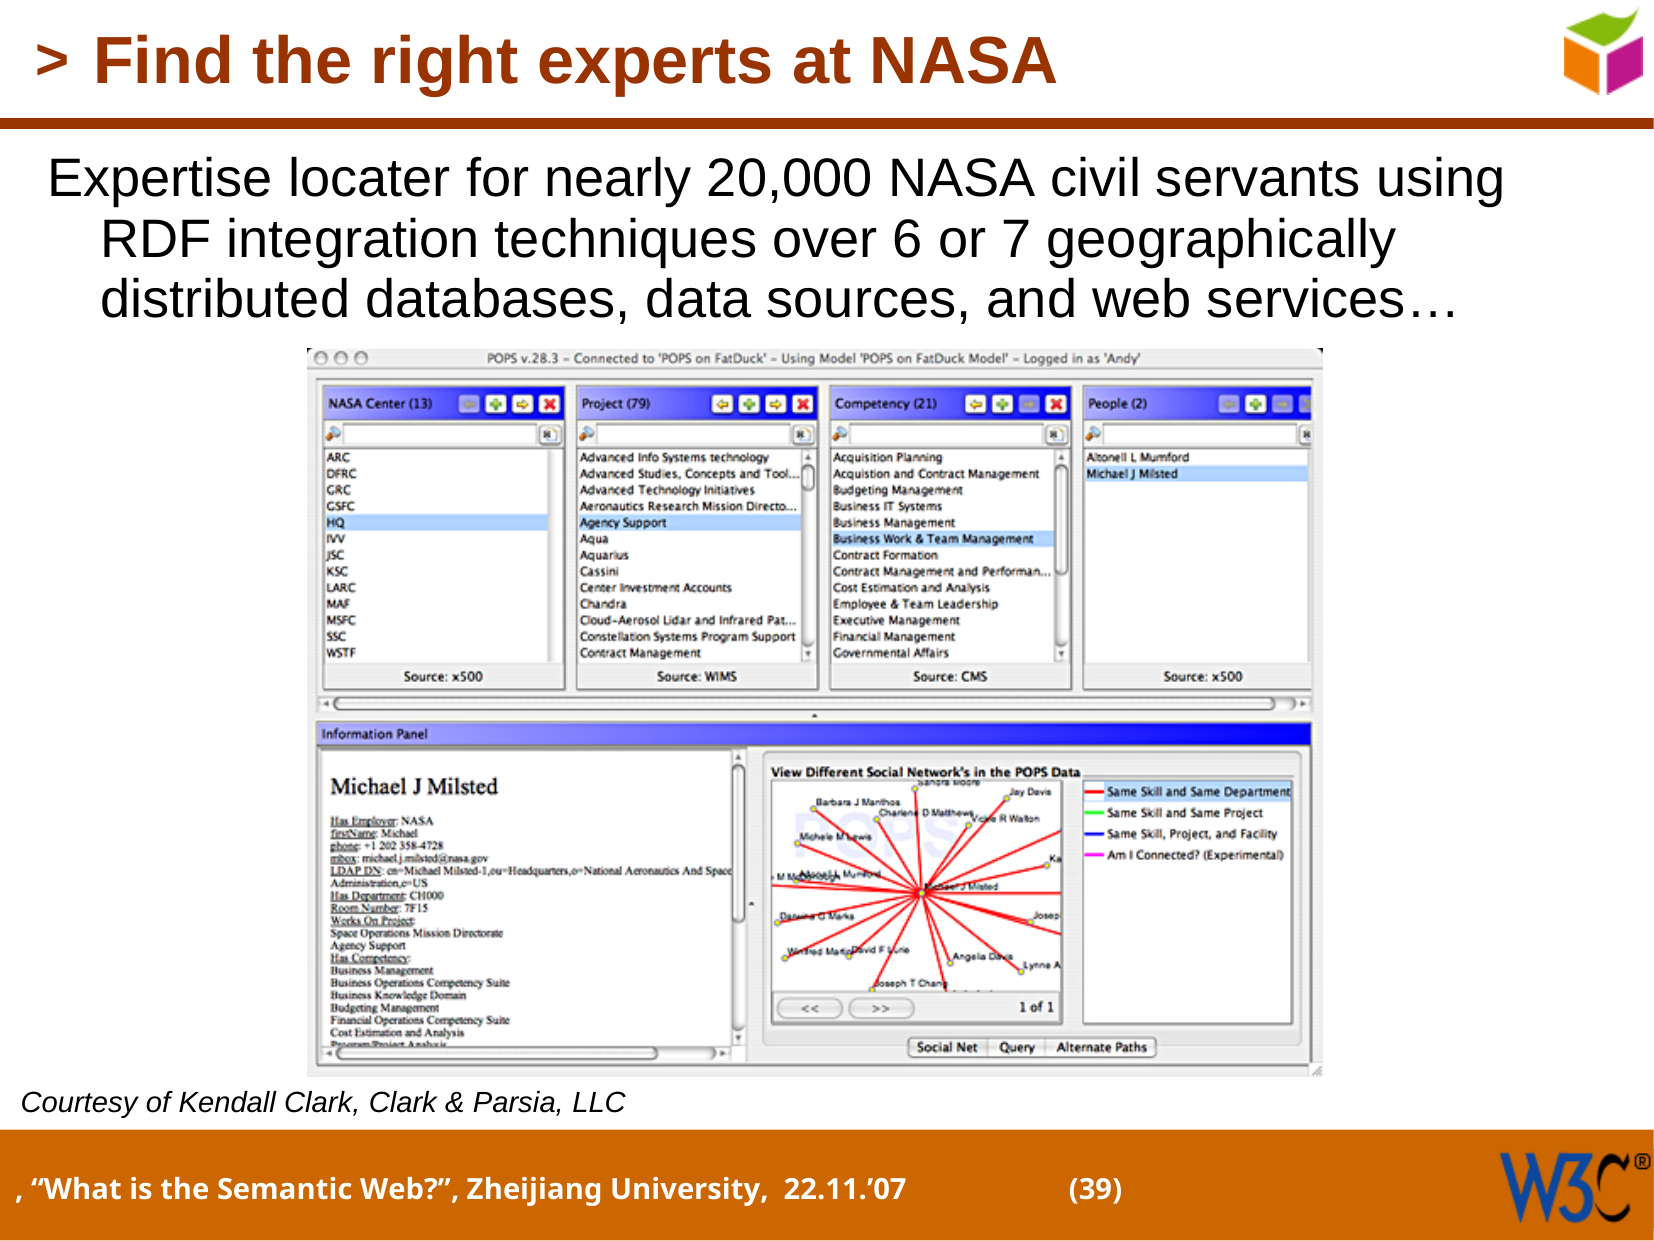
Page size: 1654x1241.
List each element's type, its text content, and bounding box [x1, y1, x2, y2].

picture [1495, 1149, 1654, 1228]
text_box Courtesy of Kendall Clark, Clark & Parsia, LLC [5, 1080, 642, 1129]
picture [1564, 5, 1643, 95]
picture [307, 348, 1323, 1077]
title Find the right experts at NASA [93, 7, 1493, 111]
list Expertise locater for nearly 20,000 NASA civil servants using RDF integration techniques over 6 or 7 geographically distributed databases, data sources, and web services… [29, 147, 1624, 384]
